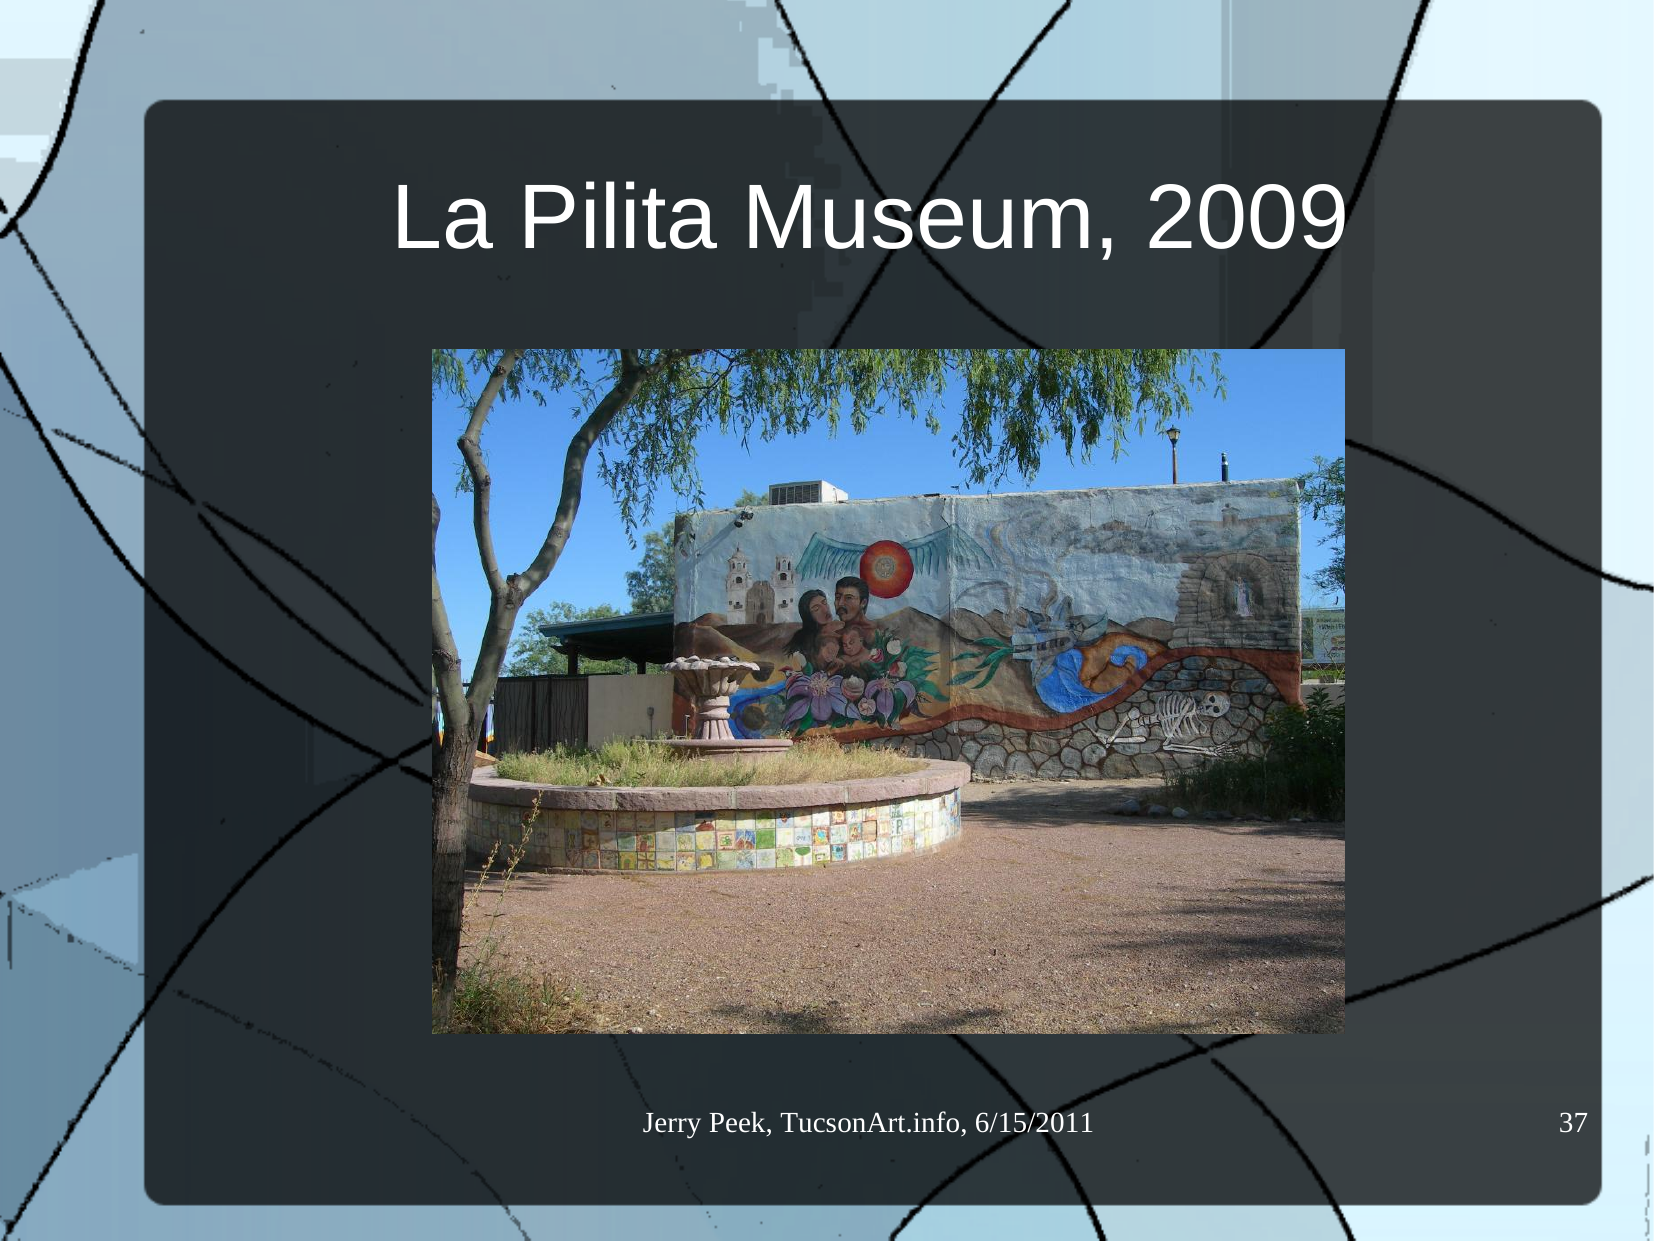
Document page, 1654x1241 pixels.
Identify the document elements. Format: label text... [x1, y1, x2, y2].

picture [0, 0, 1654, 1241]
title La Pilita Museum, 2009 [159, 108, 1583, 325]
